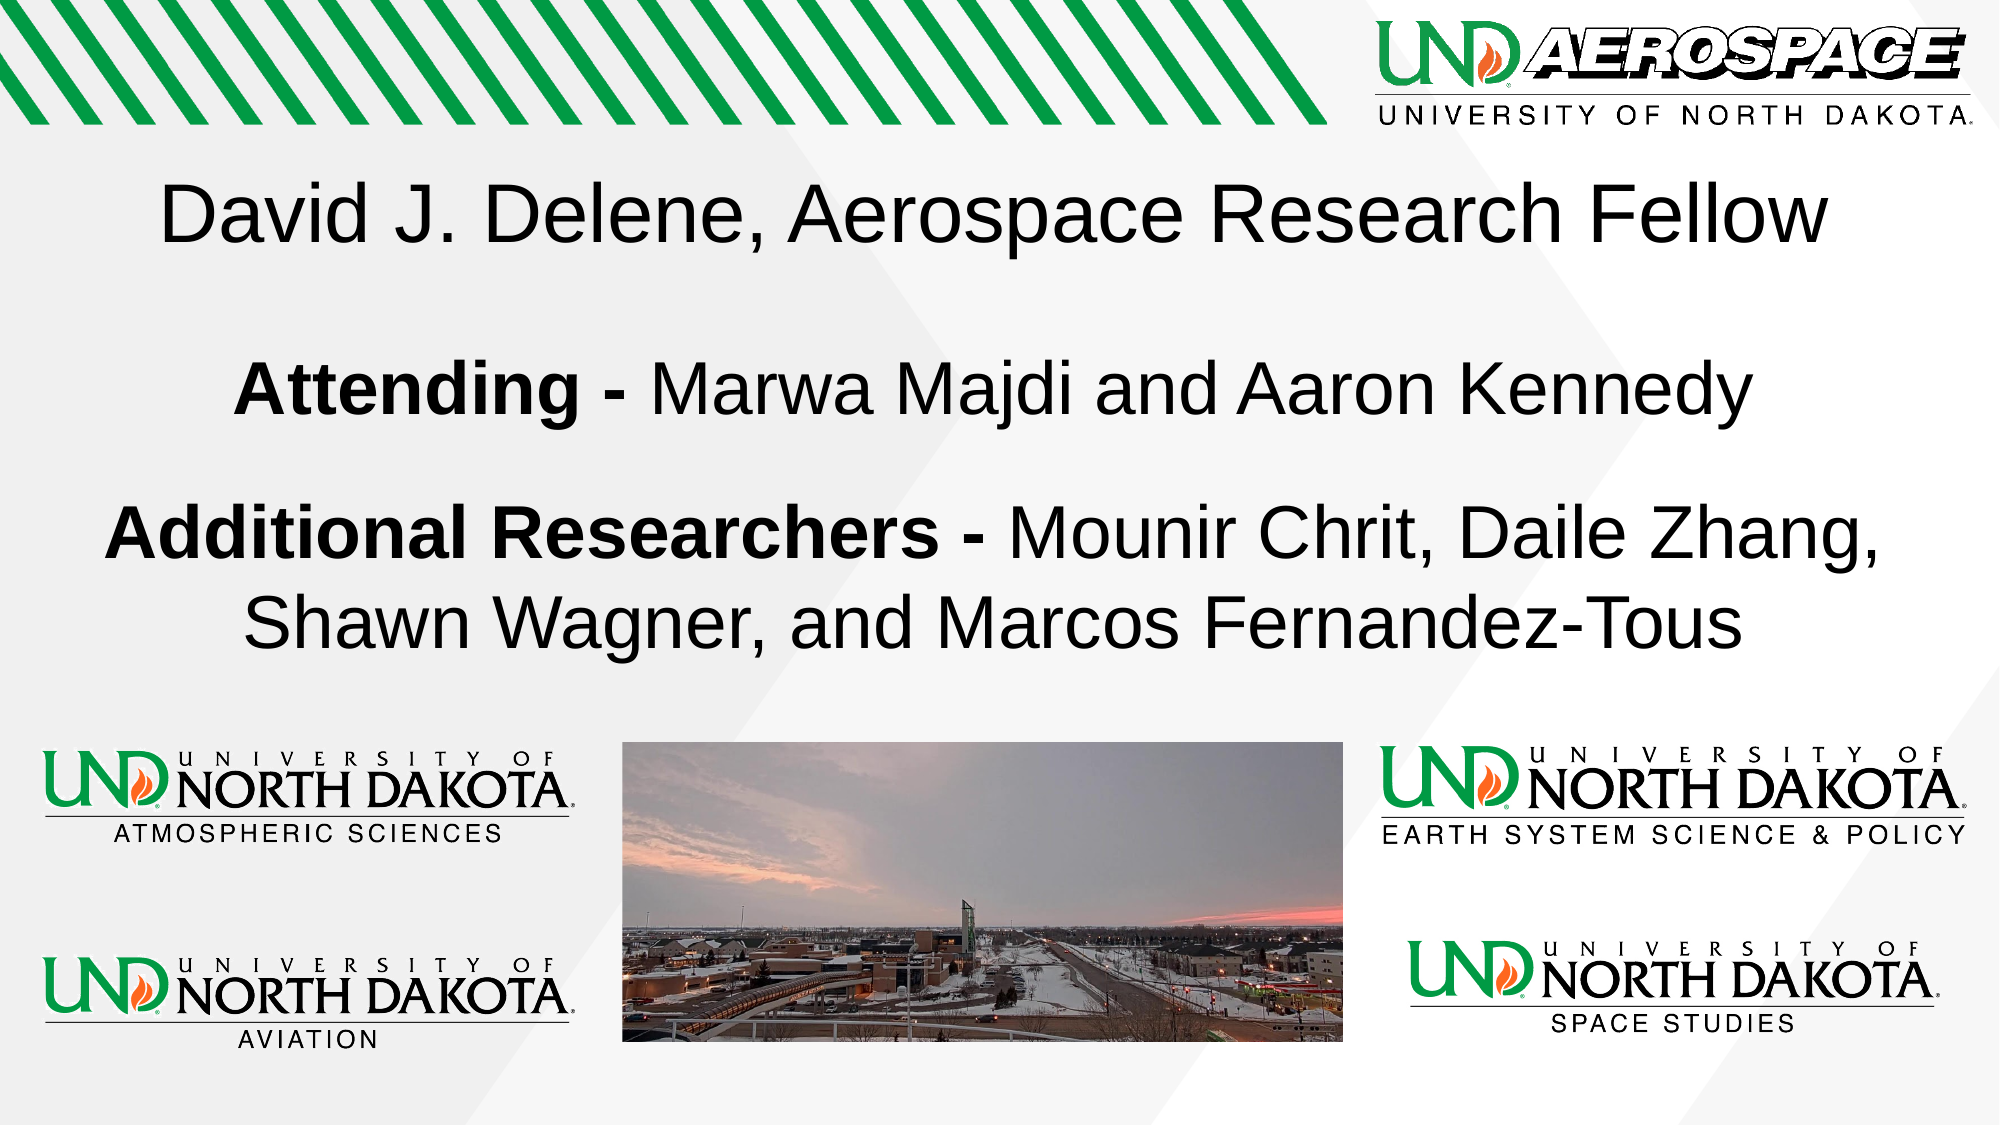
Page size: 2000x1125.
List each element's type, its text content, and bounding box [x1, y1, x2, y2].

picture [0, 0, 2000, 1125]
text_box David J. Delene, Aerospace Research Fellow Attending - Marwa Majdi and Aaron Kennedy Additional Researchers - Mounir Chrit, Daile Zhang, Shawn Wagner, and Marcos Fernandez-Tous [0, 152, 1988, 675]
